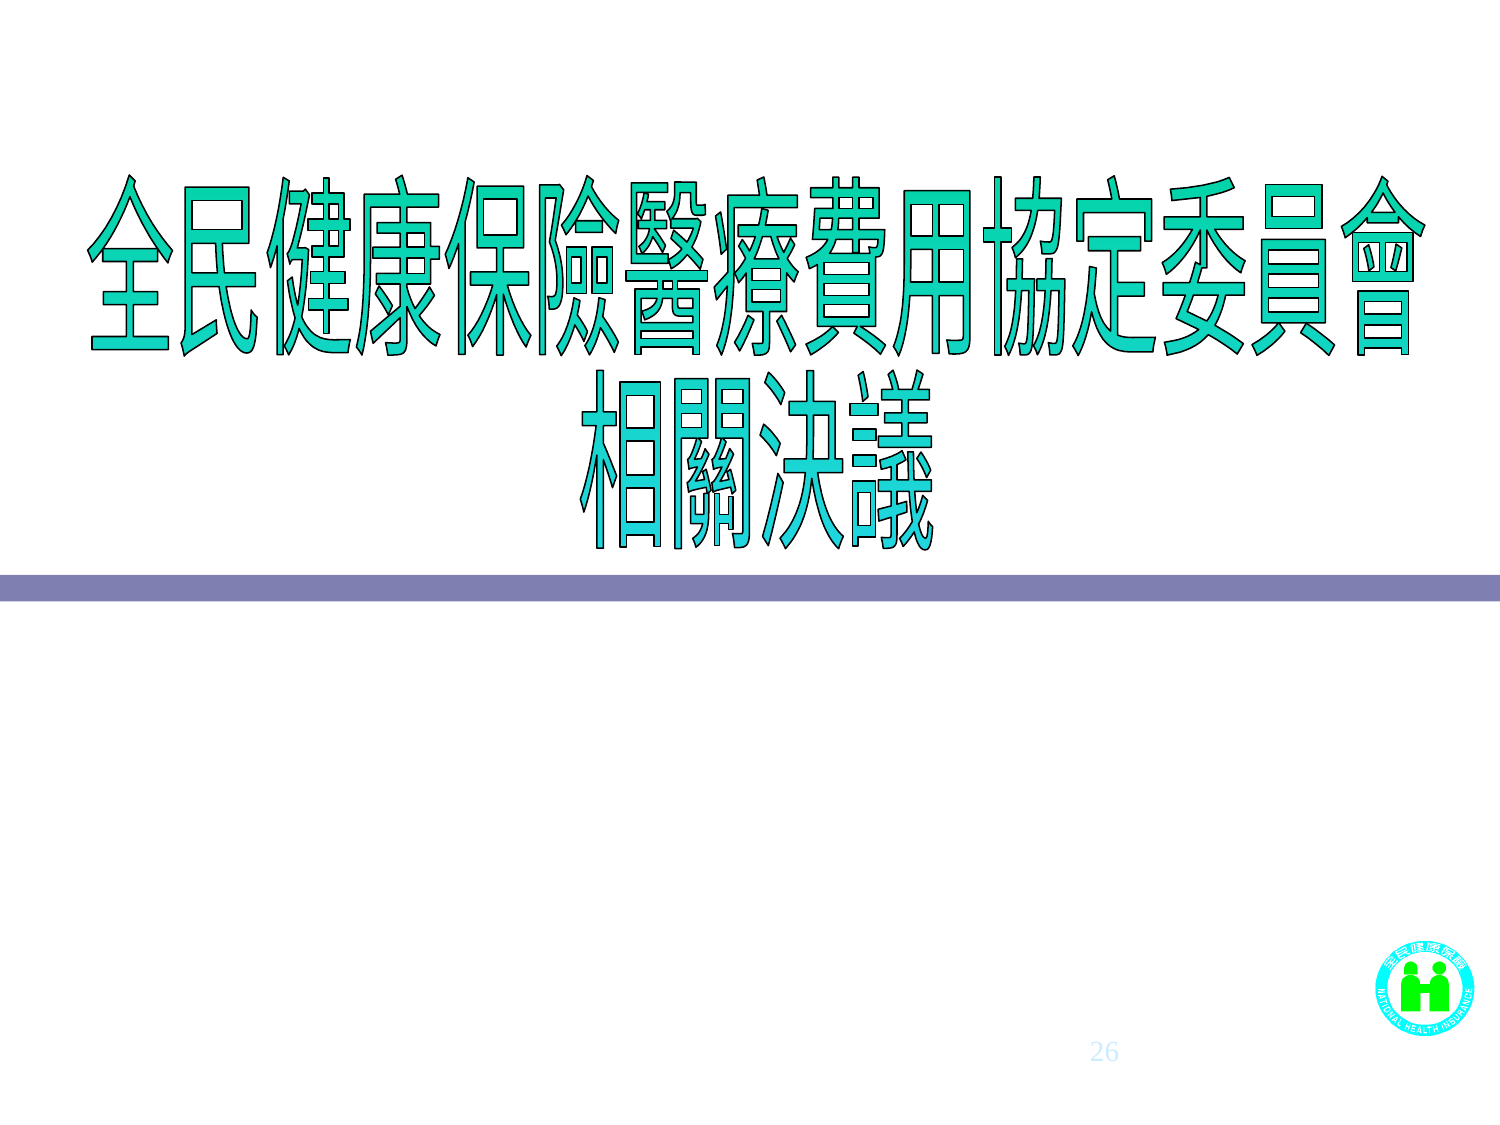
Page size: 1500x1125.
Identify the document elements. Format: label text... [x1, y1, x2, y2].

text_box 全民健康保險醫療費用協定委員會 相關決議 [780, 370, 844, 549]
text_box 全民健康保險醫療費用協定委員會 相關決議 [591, 246, 613, 294]
text_box 全民健康保險醫療費用協定委員會 相關決議 [805, 177, 886, 355]
text_box 全民健康保險醫療費用協定委員會 相關決議 [87, 174, 173, 350]
text_box 全民健康保險醫療費用協定委員會 相關決議 [776, 315, 796, 352]
text_box 全民健康保險醫療費用協定委員會 相關決議 [467, 186, 531, 356]
text_box 全民健康保險醫療費用協定委員會 相關決議 [760, 424, 781, 456]
text_box 全民健康保險醫療費用協定委員會 相關決議 [561, 175, 619, 235]
text_box 全民健康保險醫療費用協定委員會 相關決議 [580, 370, 617, 549]
text_box 全民健康保險醫療費用協定委員會 相關決議 [674, 378, 750, 549]
text_box 全民健康保險醫療費用協定委員會 相關決議 [1341, 176, 1425, 282]
text_box [1074, 1025, 1388, 1101]
text_box 全民健康保險醫療費用協定委員會 相關決議 [762, 473, 784, 546]
text_box 全民健康保險醫療費用協定委員會 相關決議 [1265, 184, 1322, 229]
text_box 全民健康保險醫療費用協定委員會 相關決議 [566, 246, 587, 294]
text_box 全民健康保險醫療費用協定委員會 相關決議 [308, 177, 351, 334]
text_box 全民健康保險醫療費用協定委員會 相關決議 [539, 184, 564, 355]
text_box 全民健康保險醫療費用協定委員會 相關決議 [1162, 177, 1246, 356]
text_box 全民健康保險醫療費用協定委員會 相關決議 [878, 370, 932, 448]
text_box 全民健康保險醫療費用協定委員會 相關決議 [878, 450, 933, 550]
text_box 全民健康保險醫療費用協定委員會 相關決議 [1076, 175, 1152, 242]
text_box 全民健康保險醫療費用協定委員會 相關決議 [983, 177, 1012, 355]
text_box 全民健康保險醫療費用協定委員會 相關決議 [1004, 176, 1065, 356]
text_box 全民健康保險醫療費用協定委員會 相關決議 [893, 190, 970, 357]
text_box 全民健康保險醫療費用協定委員會 相關決議 [267, 177, 351, 355]
text_box 全民健康保險醫療費用協定委員會 相關決議 [584, 297, 619, 355]
text_box 全民健康保險醫療費用協定委員會 相關決議 [764, 372, 785, 405]
text_box 全民健康保險醫療費用協定委員會 相關決議 [356, 175, 441, 356]
text_box 全民健康保險醫療費用協定委員會 相關決議 [625, 182, 708, 355]
text_box 全民健康保險醫療費用協定委員會 相關決議 [852, 480, 876, 547]
text_box 全民健康保險醫療費用協定委員會 相關決議 [714, 176, 799, 356]
text_box 全民健康保險醫療費用協定委員會 相關決議 [734, 315, 755, 351]
text_box 全民健康保險醫療費用協定委員會 相關決議 [556, 297, 588, 356]
text_box 全民健康保險醫療費用協定委員會 相關決議 [181, 187, 258, 357]
text_box 全民健康保險醫療費用協定委員會 相關決議 [1251, 239, 1335, 356]
text_box 全民健康保險醫療費用協定委員會 相關決議 [620, 381, 661, 547]
text_box 全民健康保險醫療費用協定委員會 相關決議 [1357, 290, 1409, 355]
text_box 全民健康保險醫療費用協定委員會 相關決議 [445, 177, 475, 355]
text_box 全民健康保險醫療費用協定委員會 相關決議 [1072, 236, 1156, 356]
